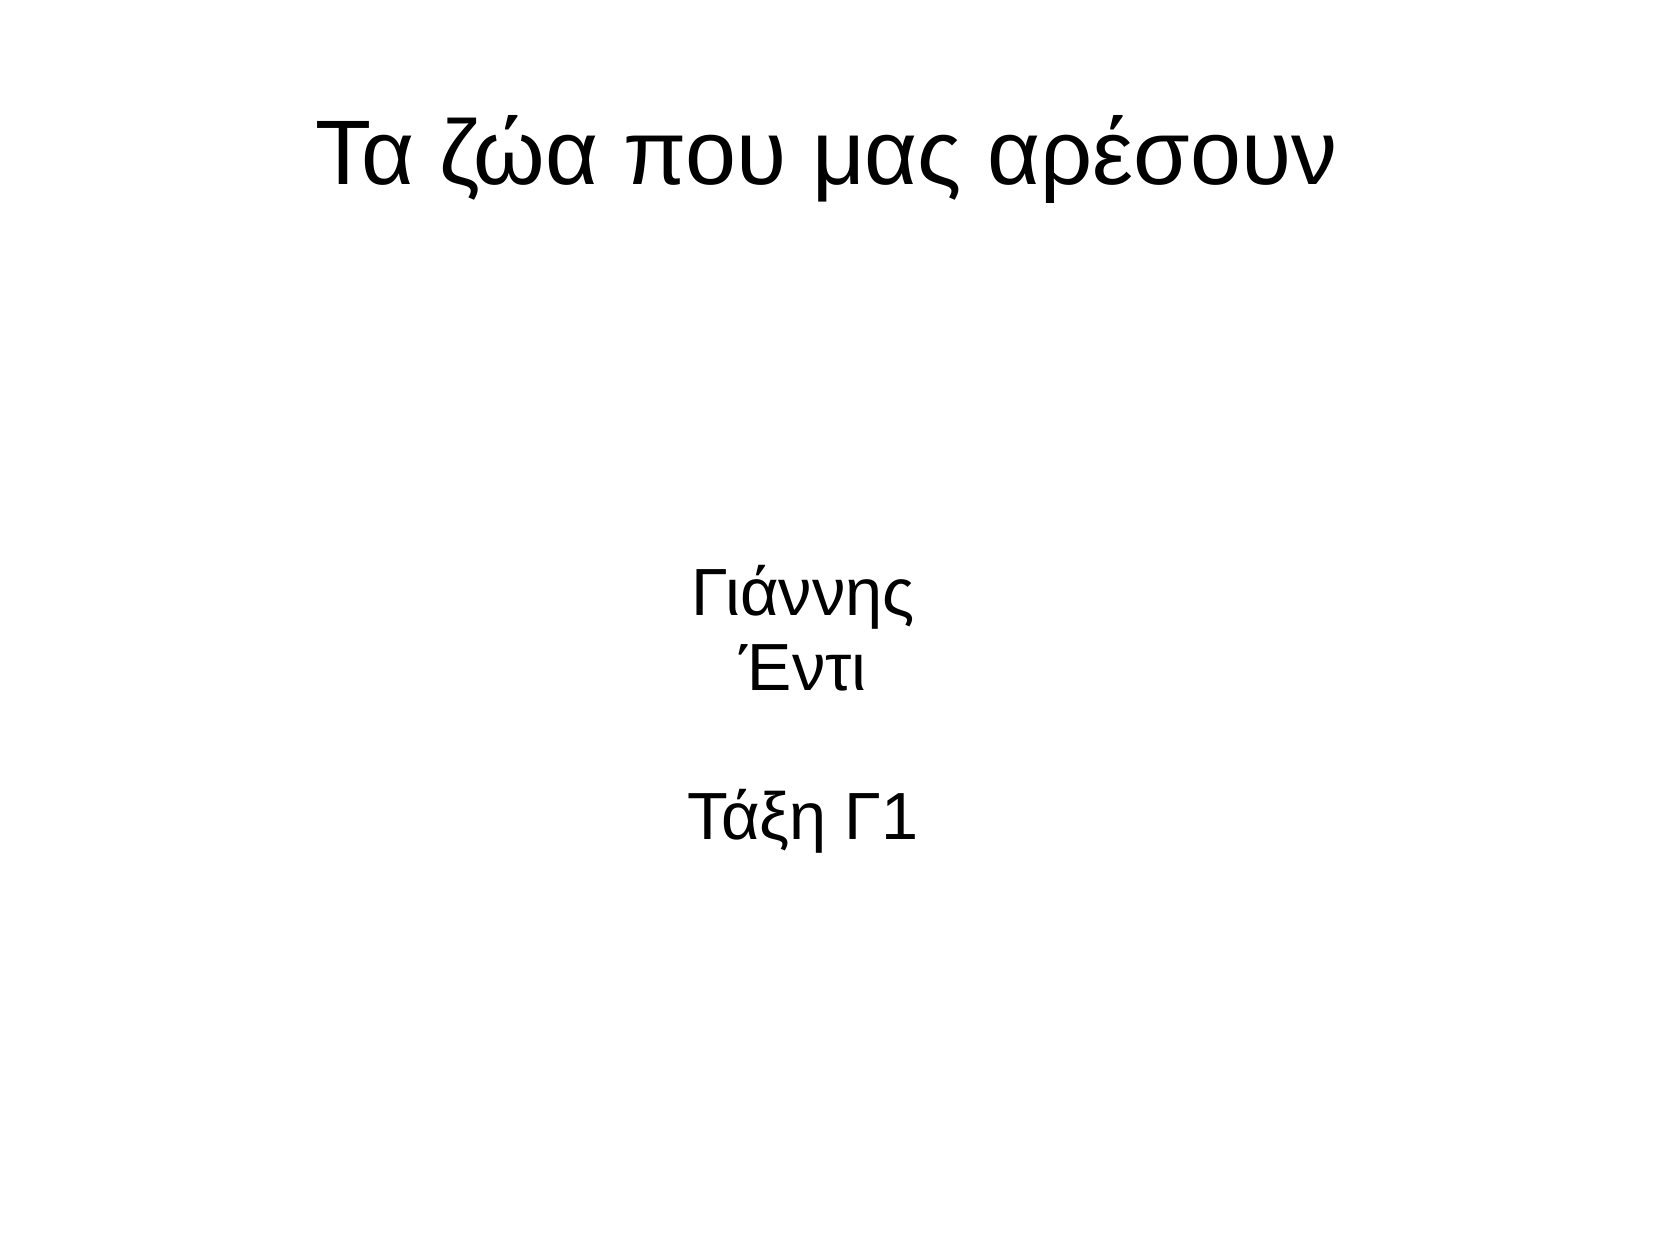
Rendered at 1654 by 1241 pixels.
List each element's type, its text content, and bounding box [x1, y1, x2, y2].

subtitle Γιάννης Έντι Τάξη Γ1 [59, 295, 1548, 1114]
title Τα ζώα που μας αρέσουν [82, 49, 1571, 257]
